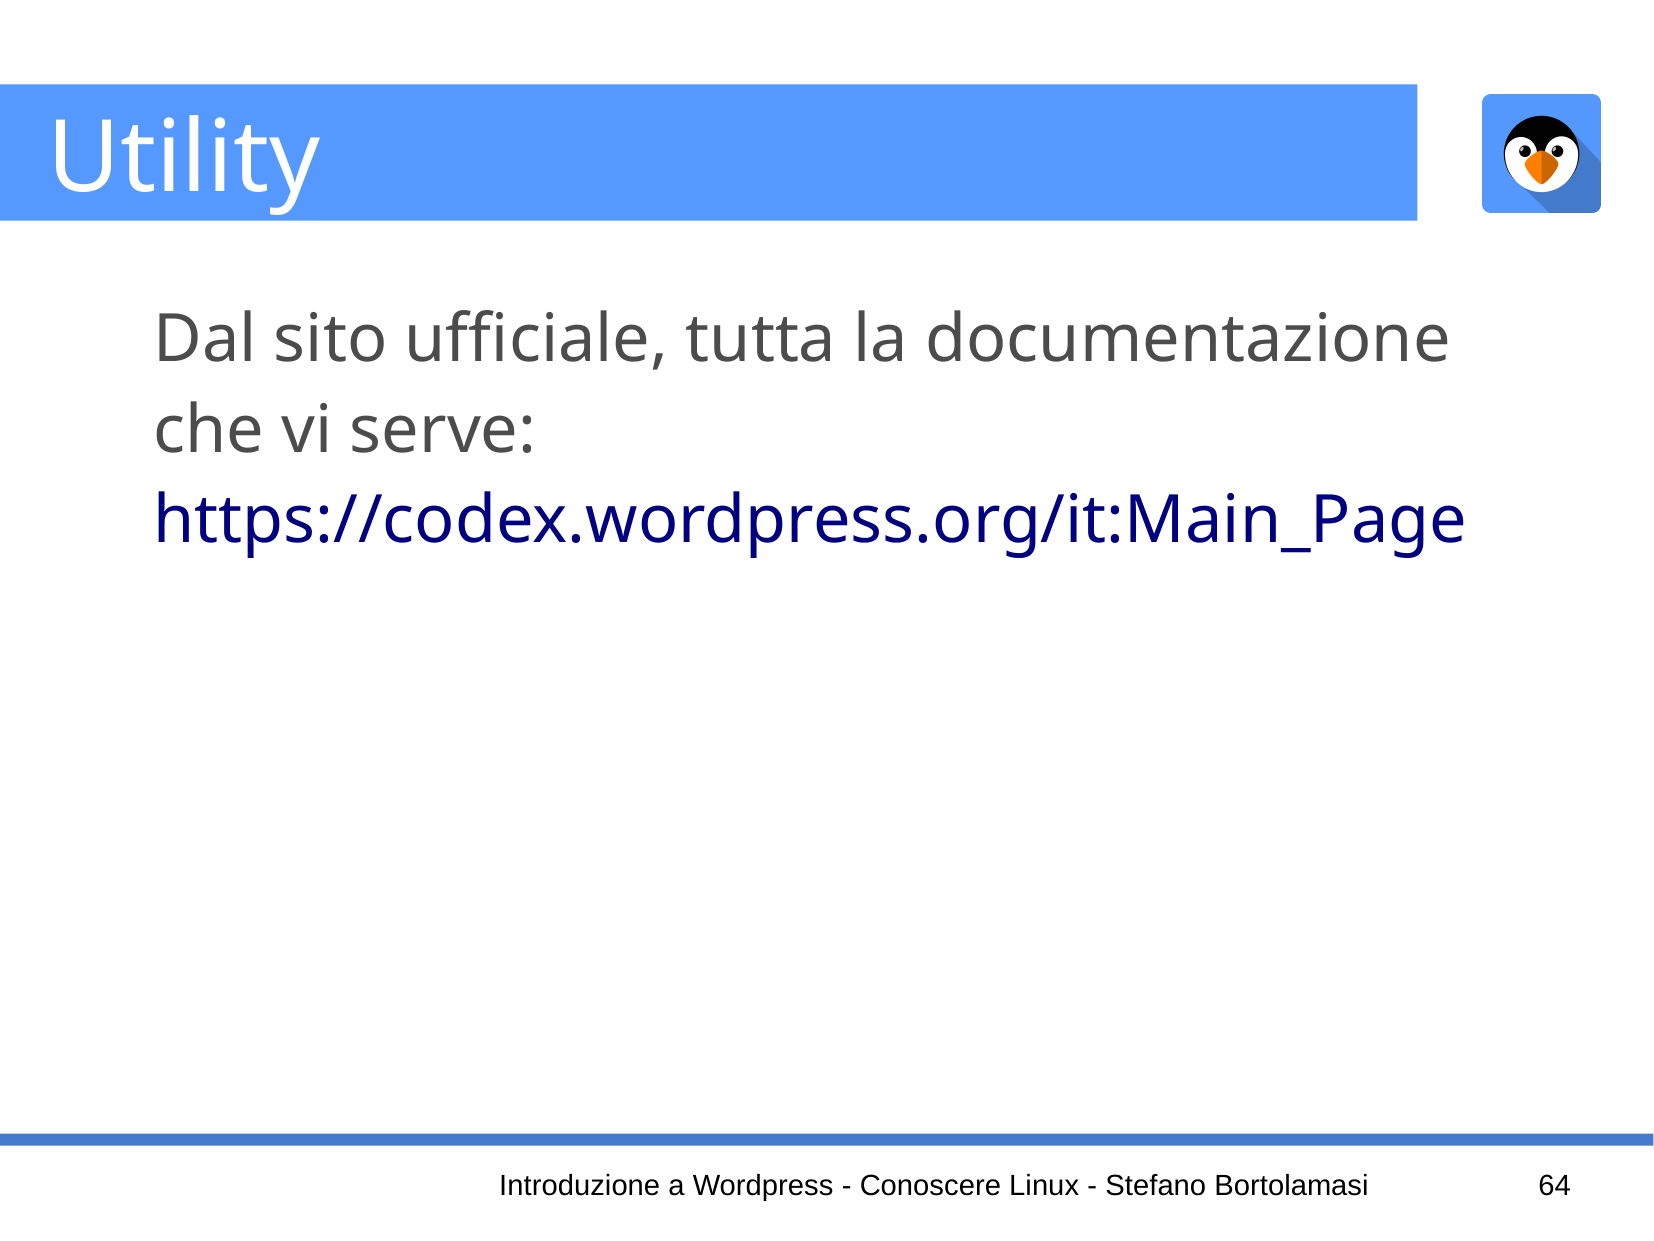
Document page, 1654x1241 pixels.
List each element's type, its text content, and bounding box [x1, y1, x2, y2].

picture [1482, 94, 1601, 213]
list Dal sito ufficiale, tutta la documentazione che vi serve: https://codex.wordpress.org/it:Main_Page [82, 290, 1538, 1010]
title Utility [0, 91, 1418, 214]
